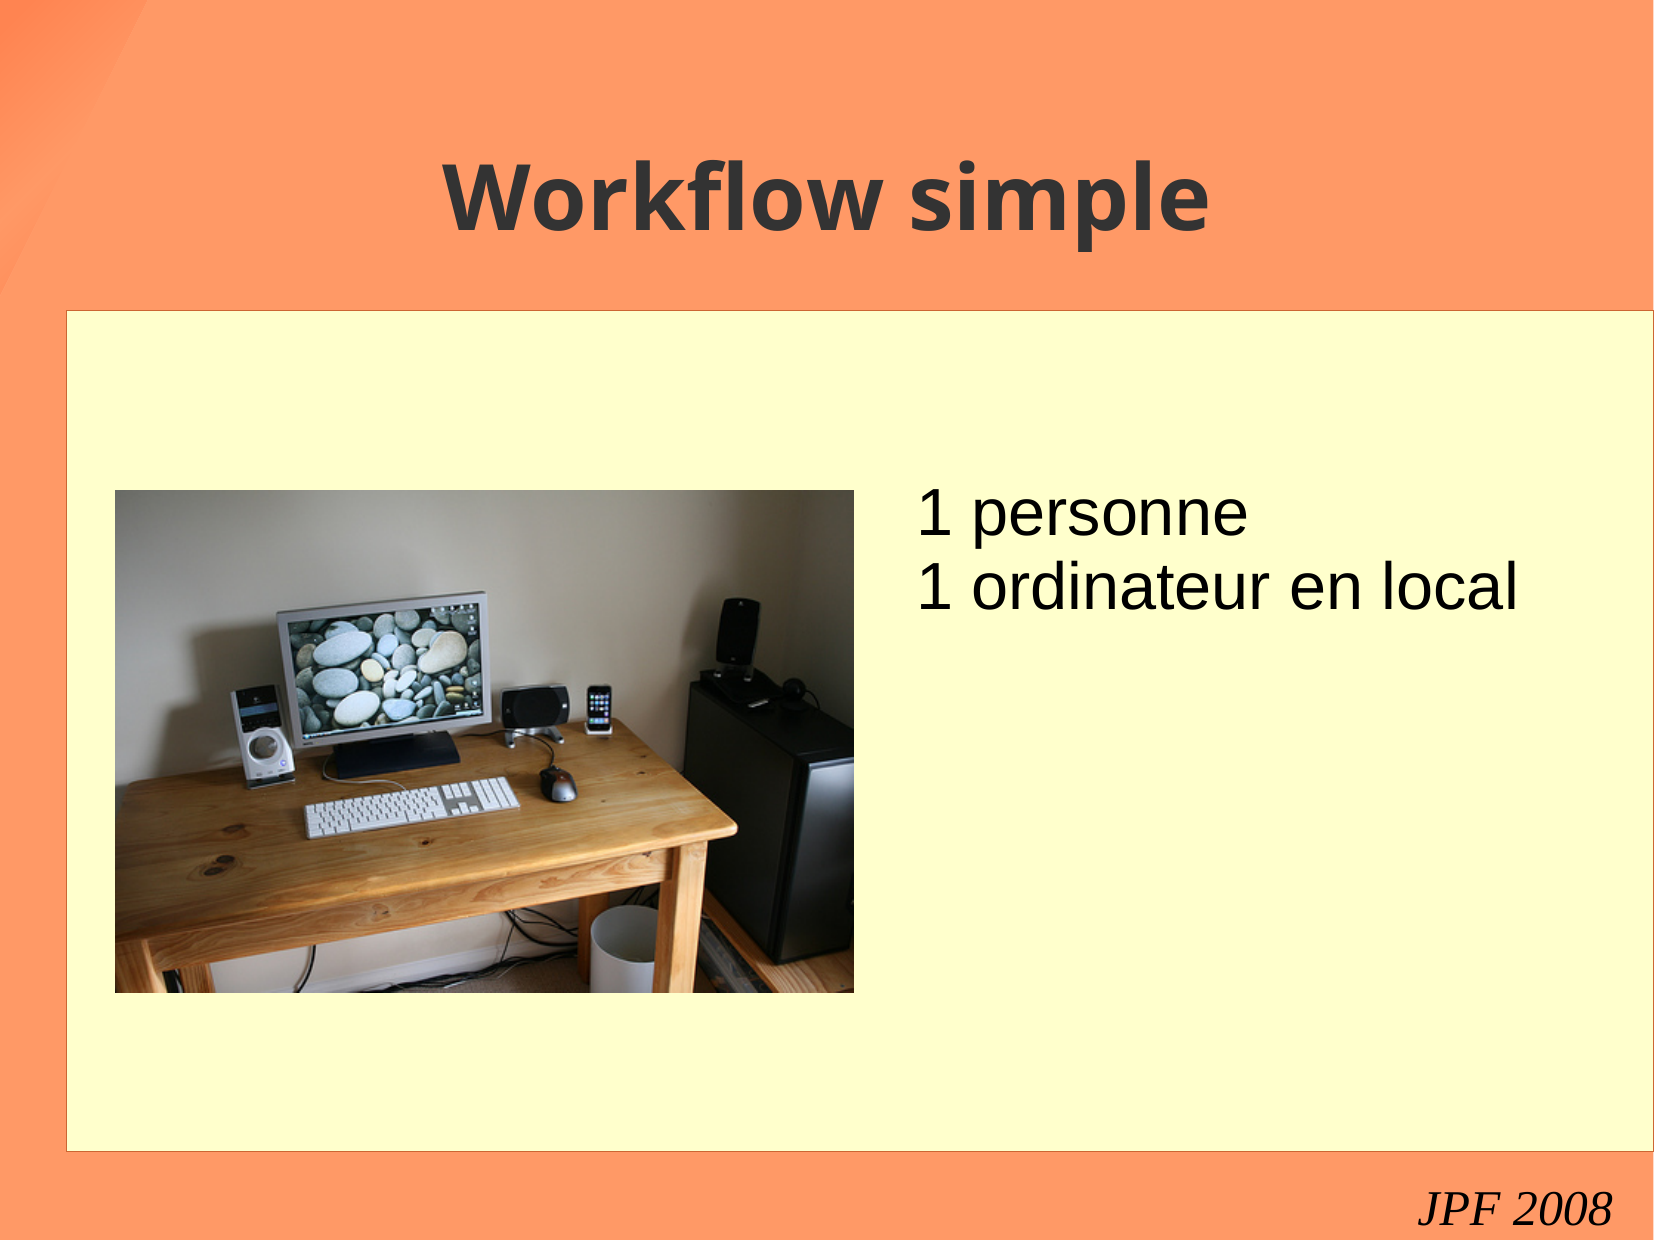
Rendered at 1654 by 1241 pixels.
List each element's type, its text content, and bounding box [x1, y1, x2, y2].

list 1 personne 1 ordinateur en local [898, 474, 1588, 1241]
title Workflow simple [121, 91, 1534, 299]
picture [115, 490, 854, 993]
